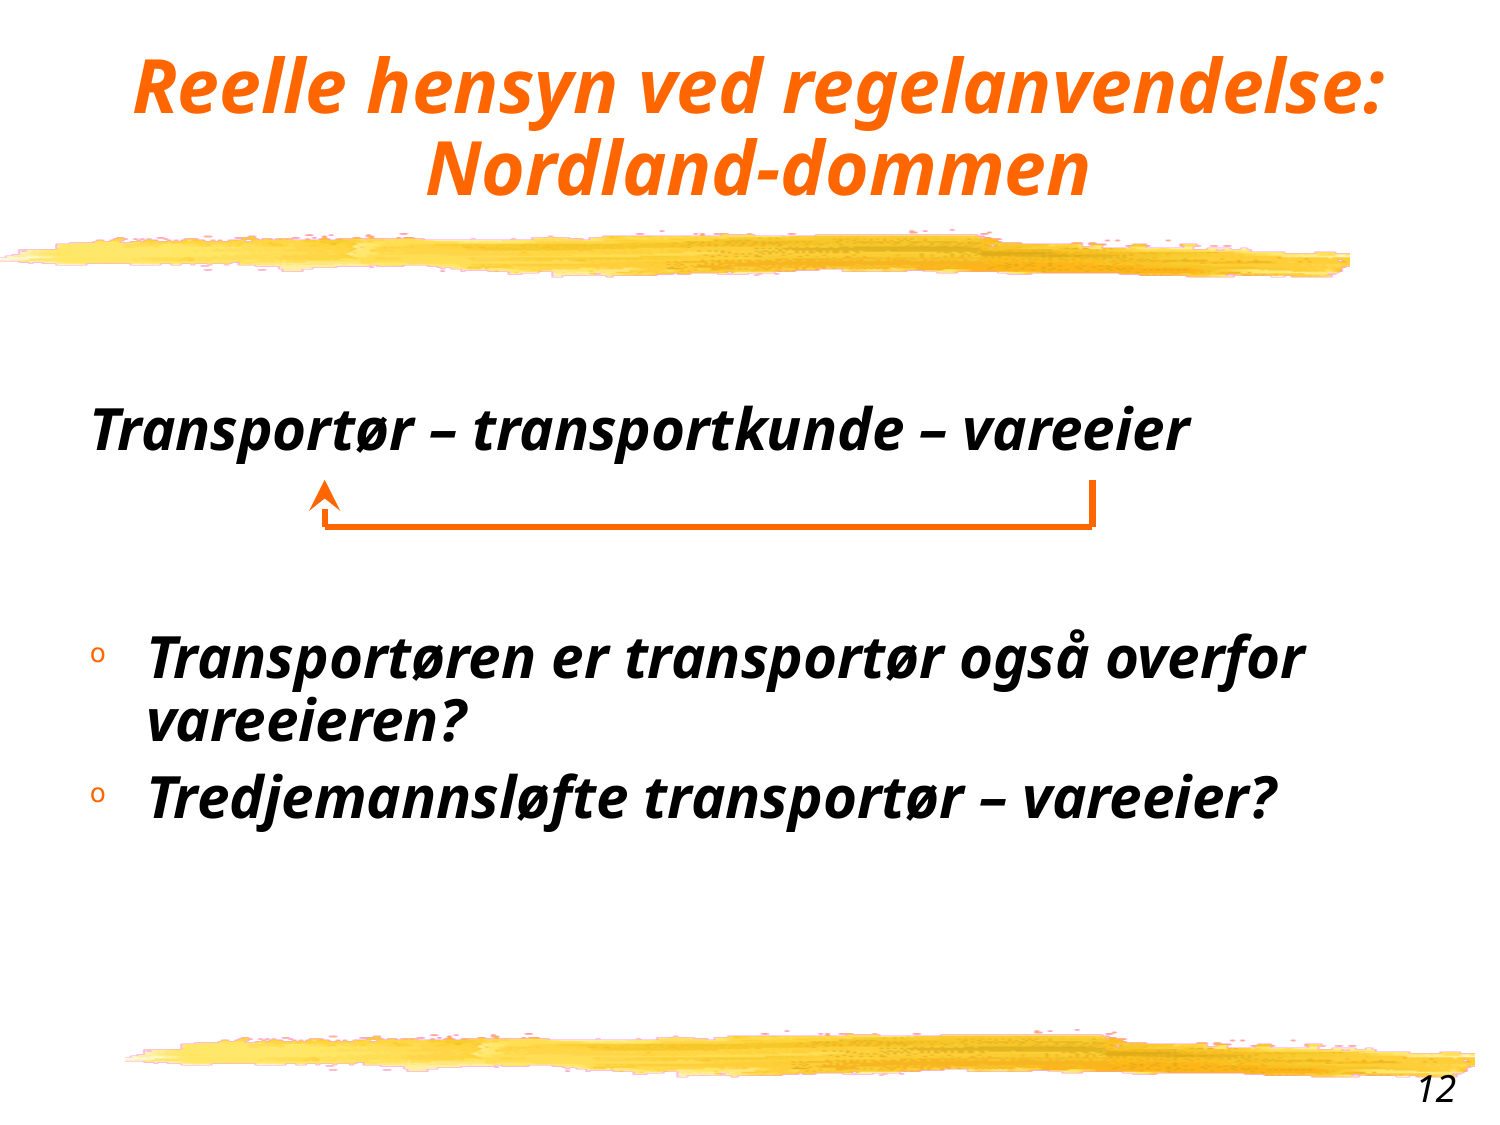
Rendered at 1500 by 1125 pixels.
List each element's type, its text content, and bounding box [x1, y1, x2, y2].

slide_number <number> [1400, 1050, 1500, 1125]
picture [125, 1024, 1475, 1088]
title Reelle hensyn ved regelanvendelse: Nordland-dommen [107, 1, 1411, 259]
picture [0, 224, 1350, 288]
list Transportør – transportkunde – vareeier Transportøren er transportør også overfor vareeieren? Tredjemannsløfte transportør – vareeier? [75, 309, 1417, 1000]
